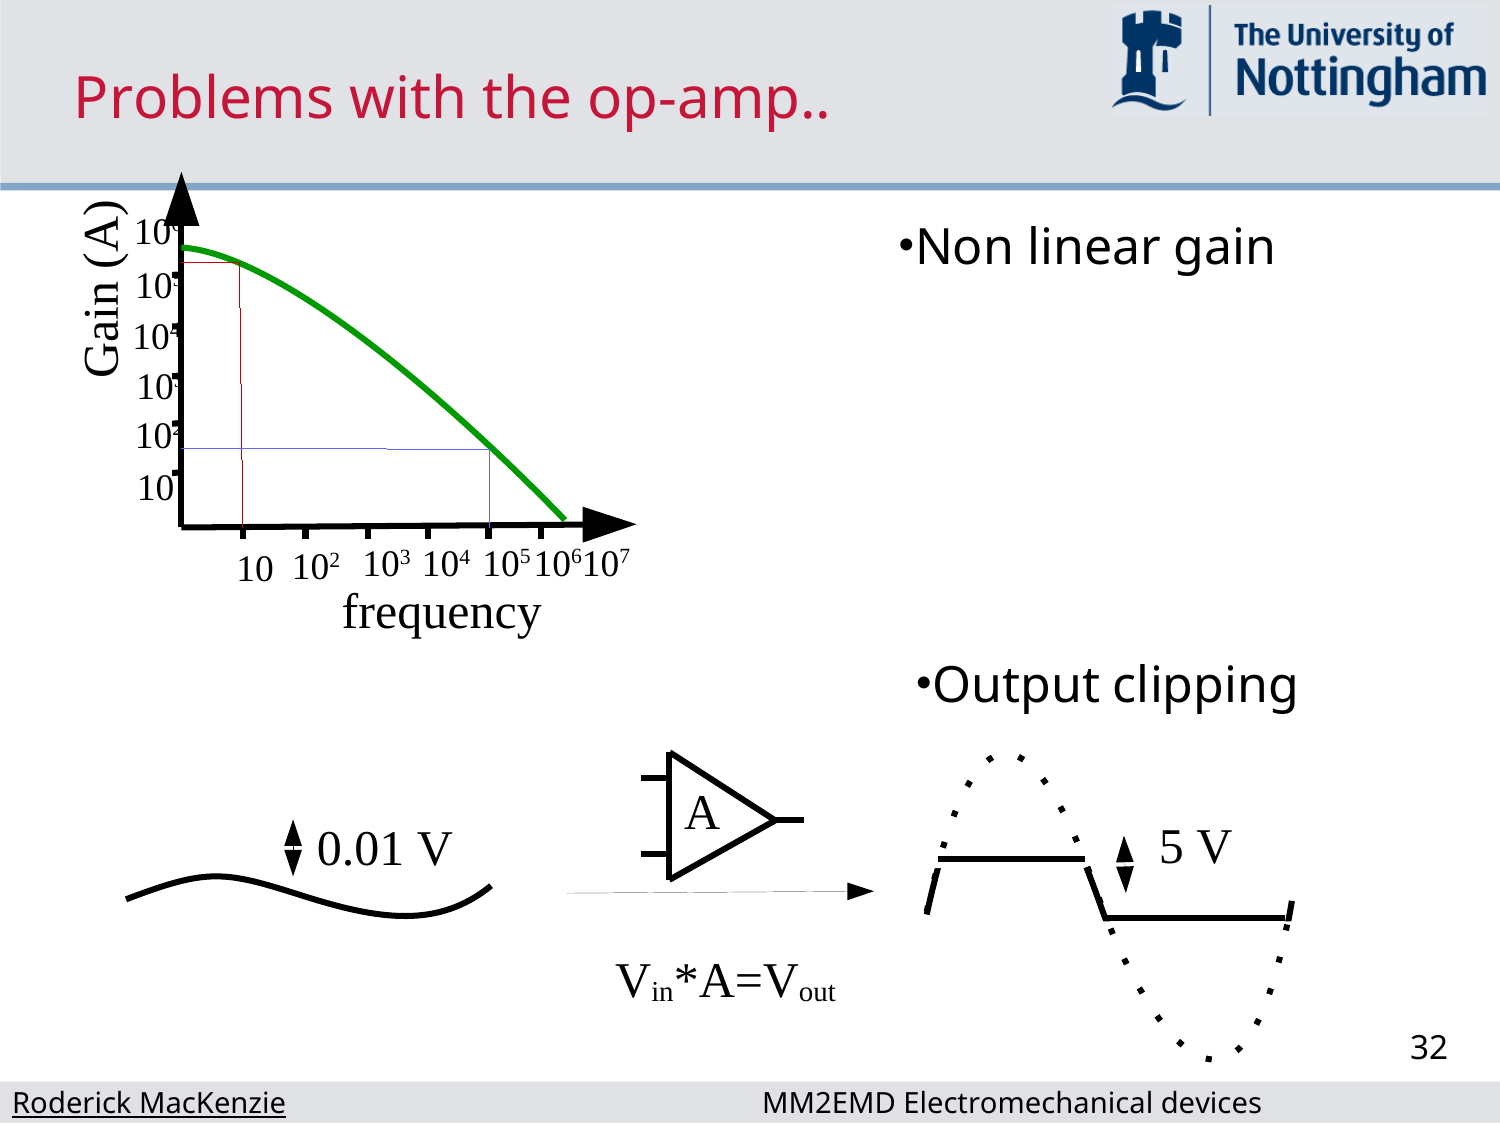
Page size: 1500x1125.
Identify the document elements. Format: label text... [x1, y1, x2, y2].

text_box [1092, 921, 1298, 1071]
text_box frequency [326, 570, 558, 646]
text_box [910, 729, 1104, 869]
text_box Output clipping [900, 644, 1500, 726]
text_box 0.01 V [302, 807, 467, 883]
text_box 10 [221, 536, 289, 597]
text_box Vin*A=Vout [600, 940, 851, 1032]
text_box <number> [1395, 1019, 1500, 1090]
text_box Non linear gain [882, 206, 1499, 288]
picture [1111, 4, 1487, 116]
text_box 103 [121, 354, 200, 415]
text_box 102 [120, 403, 199, 464]
text_box 102 [277, 535, 347, 595]
title Problems with the op-amp.. [59, 19, 942, 172]
text_box A [669, 771, 736, 847]
text_box 105 [136, 254, 199, 314]
text_box 103 [347, 531, 407, 570]
text_box 105 [467, 531, 518, 570]
text_box 10 [122, 464, 190, 515]
text_box 106 [518, 531, 598, 592]
text_box Gain (A) [60, 184, 136, 394]
text_box 5 V [1144, 805, 1247, 881]
text_box 104 [136, 314, 196, 365]
text_box 106 [136, 199, 198, 254]
text_box 107 [567, 531, 646, 591]
text_box 104 [407, 531, 467, 570]
